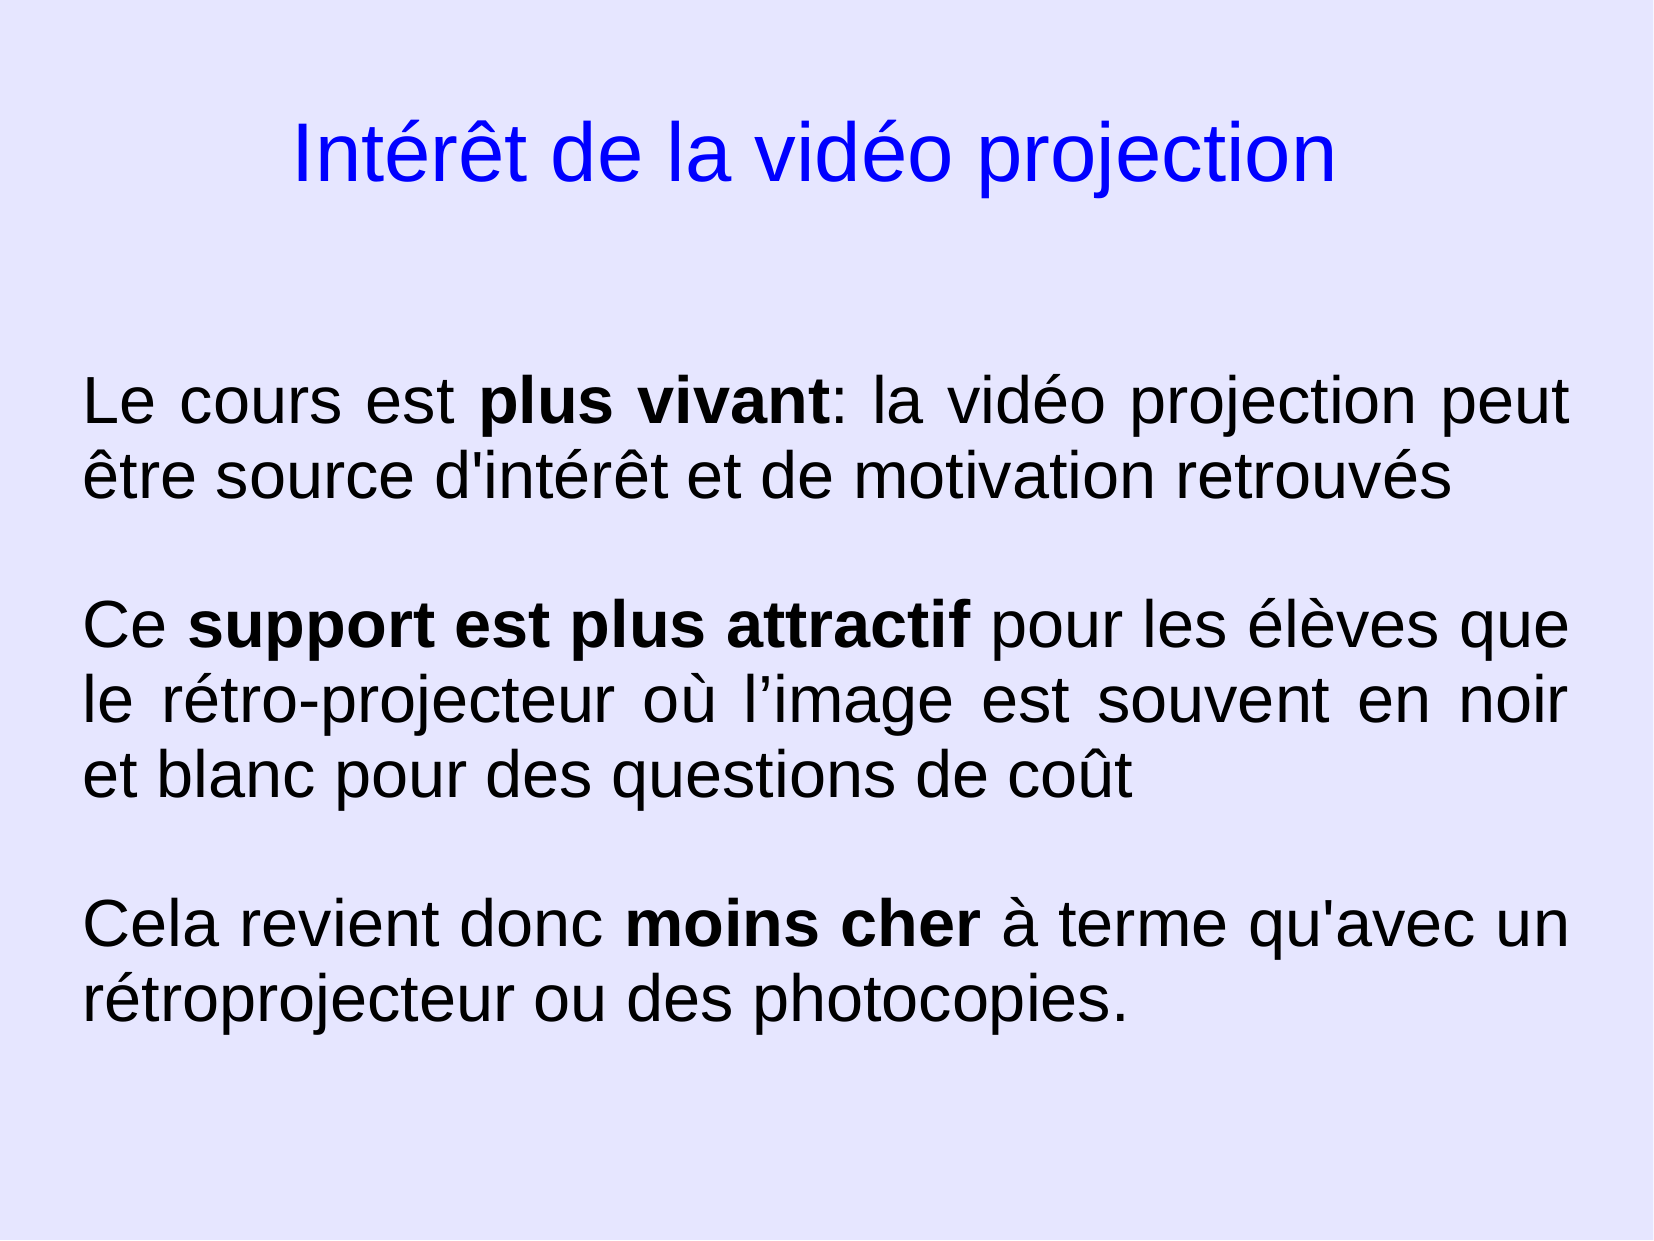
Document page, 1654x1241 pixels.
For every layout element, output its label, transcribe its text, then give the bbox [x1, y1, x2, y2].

title Intérêt de la vidéo projection [82, 56, 1571, 213]
subtitle Le cours est plus vivant: la vidéo projection peut être source d'intérêt et de motivation retrouvés Ce support est plus attractif pour les élèves que le rétro-projecteur où l’image est souvent en noir et blanc pour des questions de coût Cela revient donc moins cher à terme qu'avec un rétroprojecteur ou des photocopies. [82, 213, 1571, 1186]
